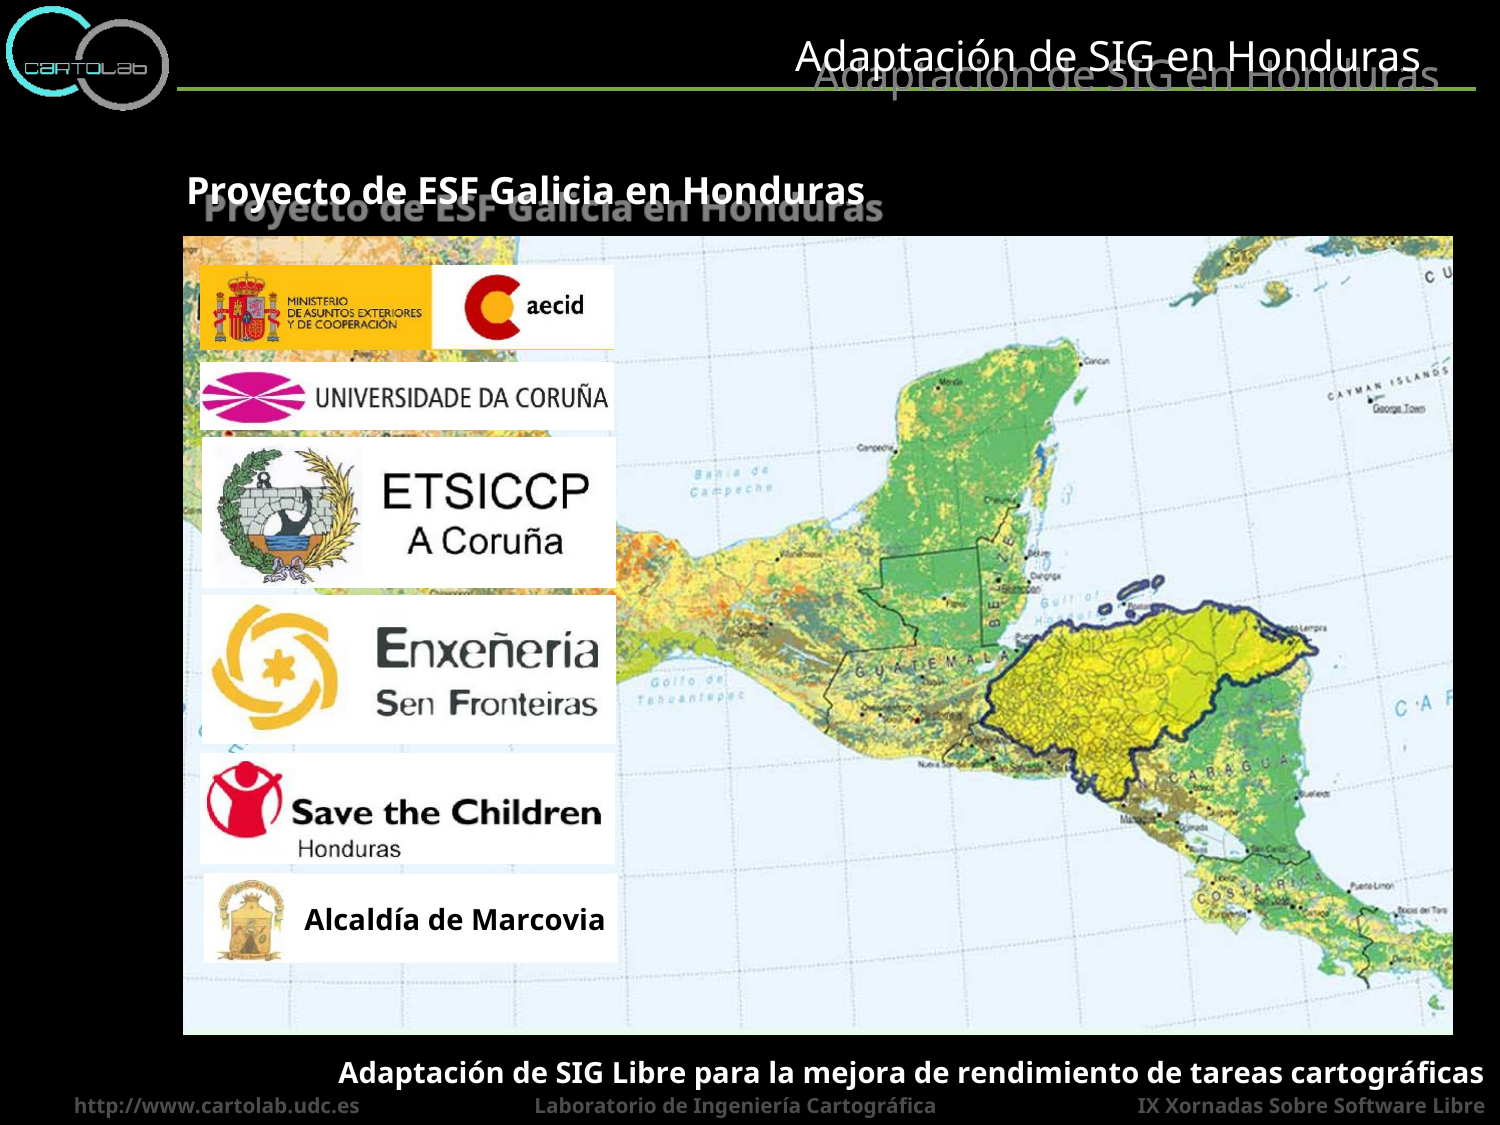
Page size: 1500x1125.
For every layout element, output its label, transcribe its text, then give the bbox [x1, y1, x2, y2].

picture [202, 595, 616, 744]
picture [183, 236, 1453, 1035]
text_box Alcaldía de Marcovia [292, 874, 618, 963]
picture [200, 362, 614, 430]
picture [200, 265, 614, 350]
picture [200, 753, 615, 864]
text_box Adaptación de SIG en Honduras [781, 22, 1483, 88]
text_box Proyecto de ESF Galicia en Honduras [171, 159, 1441, 916]
picture [202, 437, 616, 588]
